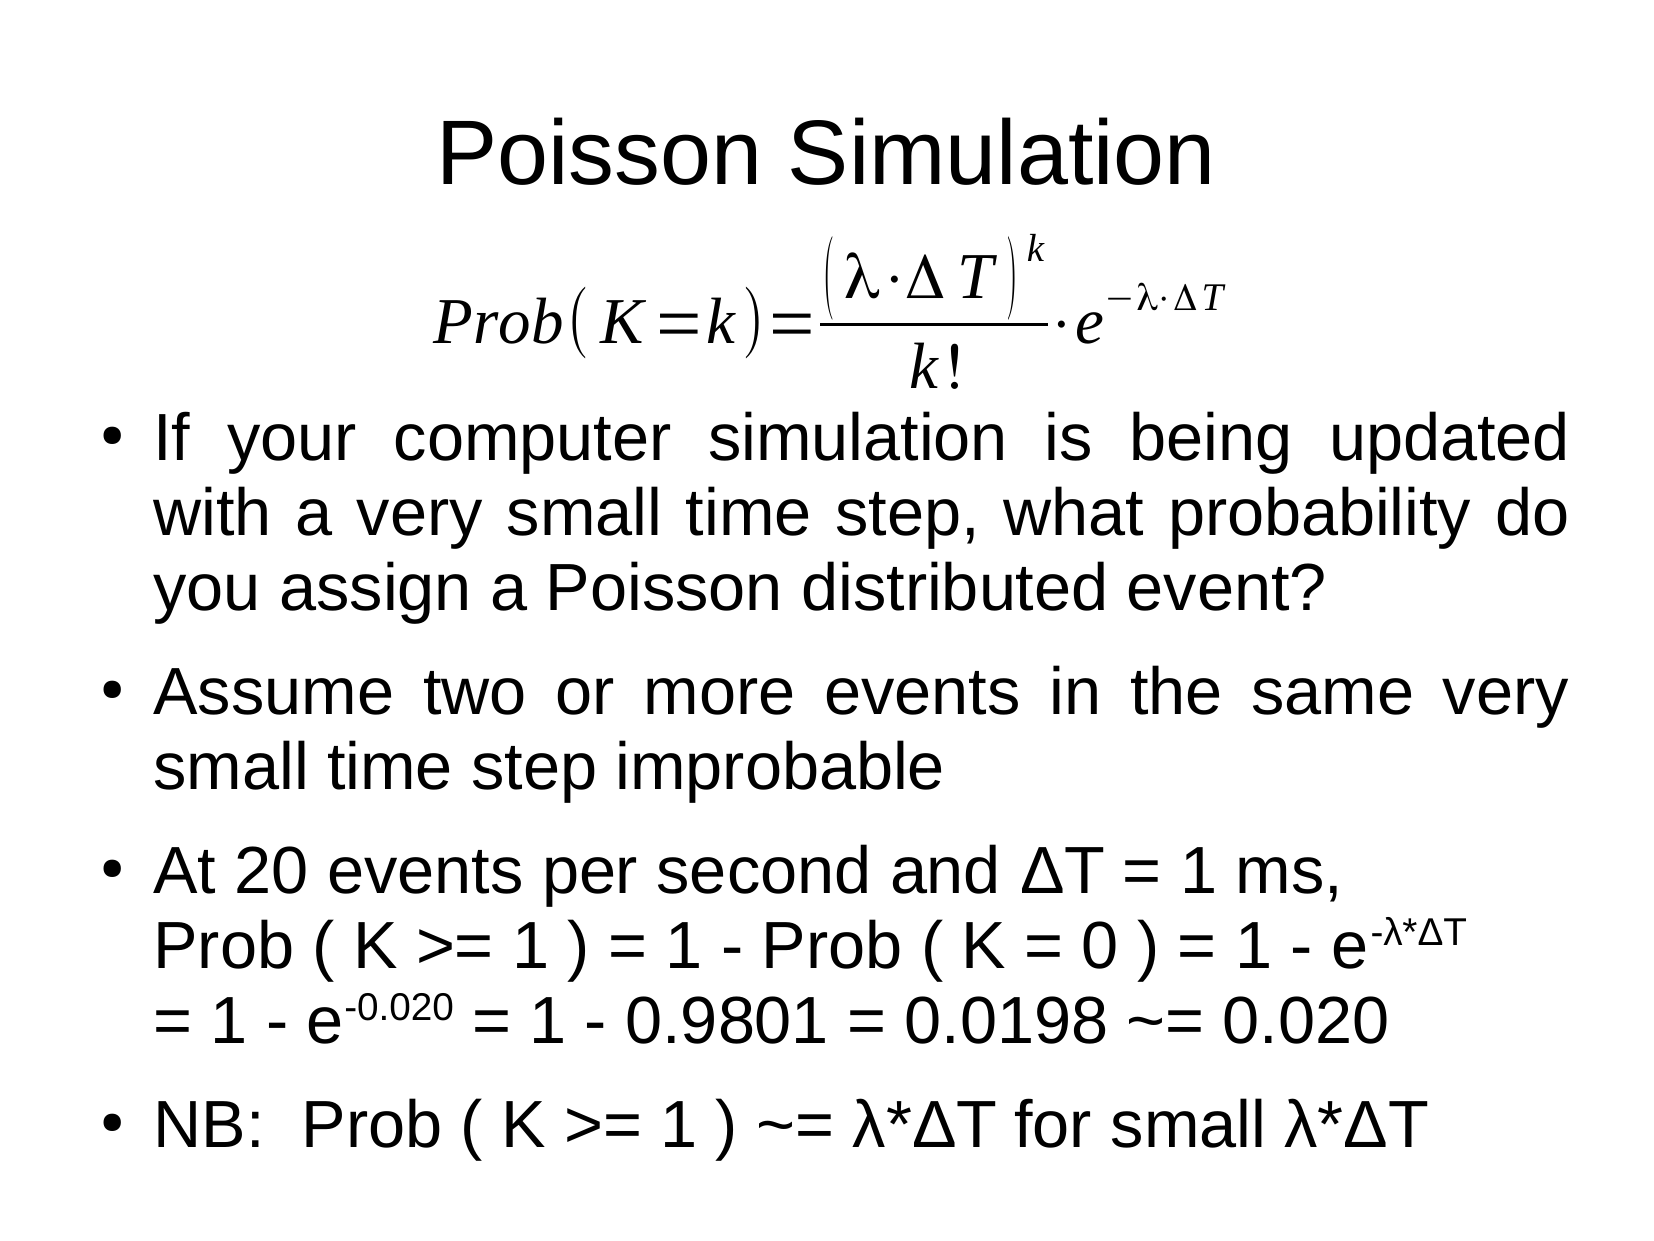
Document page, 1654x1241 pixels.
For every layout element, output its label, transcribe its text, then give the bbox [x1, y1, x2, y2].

list If your computer simulation is being updated with a very small time step, what probability do you assign a Poisson distributed event? Assume two or more events in the same very small time step improbable At 20 events per second and ΔT = 1 ms, Prob ( K >= 1 ) = 1 - Prob ( K = 0 ) = 1 - e-λ*ΔT = 1 - e-0.020 = 1 - 0.9801 = 0.0198 ~= 0.020 NB: Prob ( K >= 1 ) ~= λ*ΔT for small λ*ΔT [82, 296, 1571, 1167]
chart [413, 225, 1241, 404]
title Poisson Simulation [82, 49, 1571, 257]
